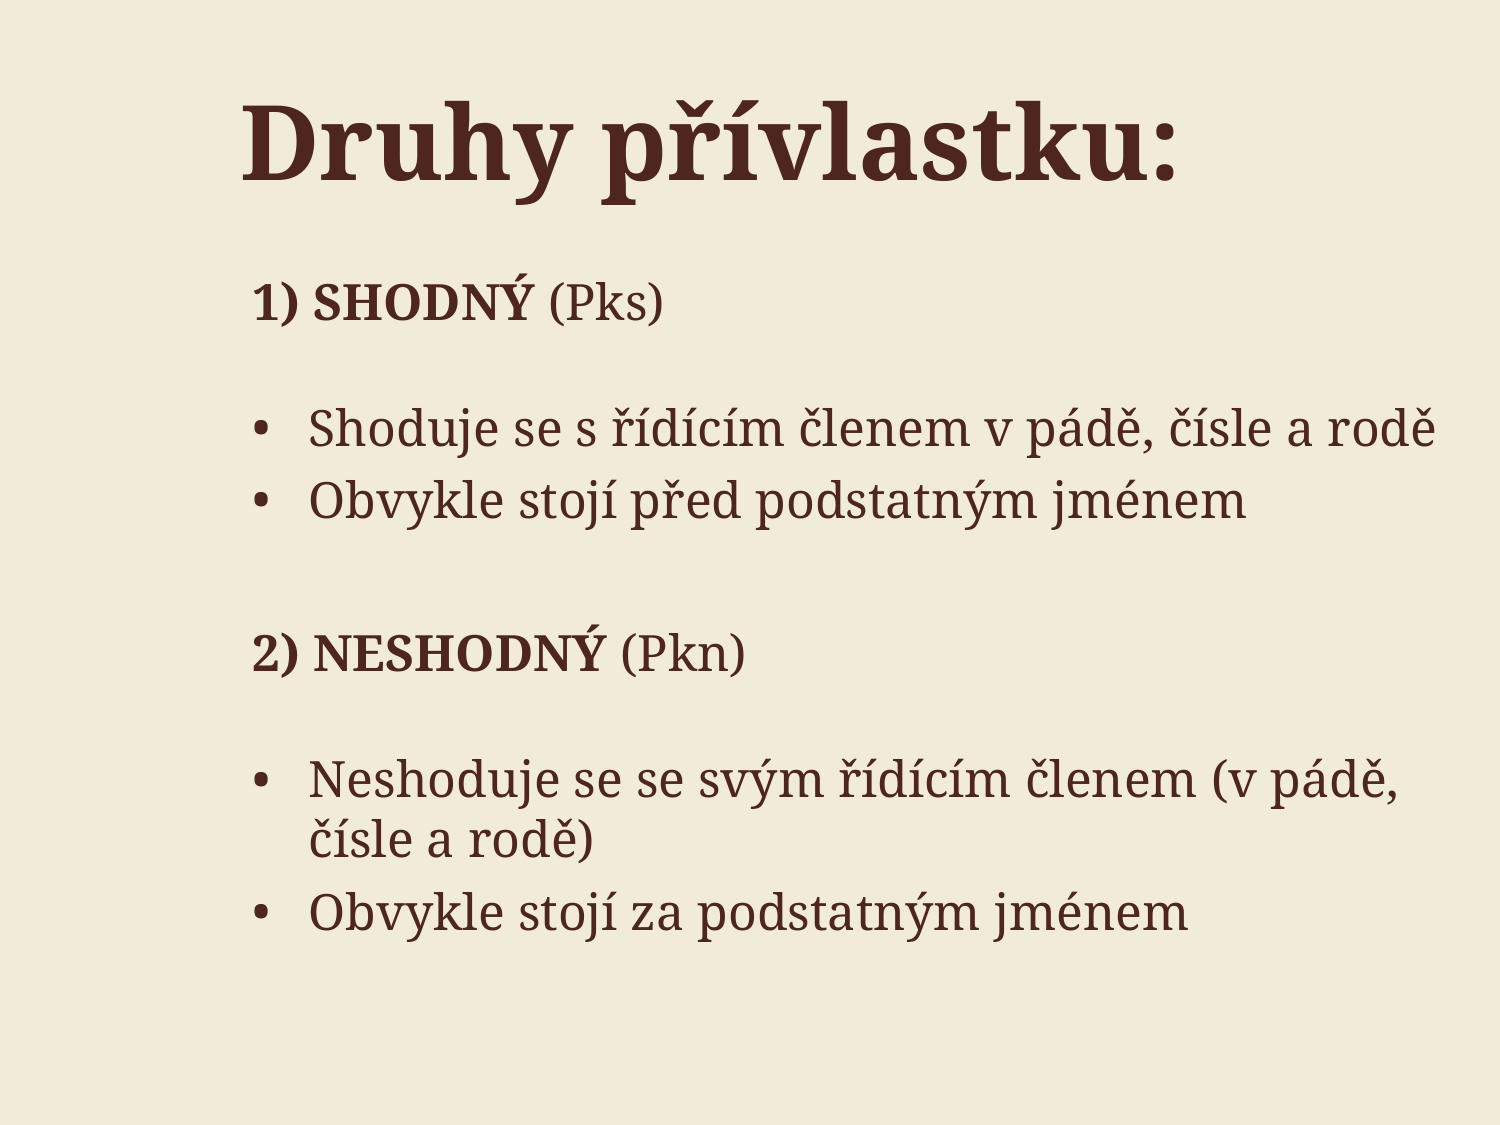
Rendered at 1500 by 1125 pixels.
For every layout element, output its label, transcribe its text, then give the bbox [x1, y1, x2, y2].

list 1) SHODNÝ (Pks) Shoduje se s řídícím členem v pádě, čísle a rodě Obvykle stojí před podstatným jménem 2) NESHODNÝ (Pkn) Neshoduje se se svým řídícím členem (v pádě, čísle a rodě) Obvykle stojí za podstatným jménem [237, 262, 1500, 1125]
title Druhy přívlastku: [225, 45, 1500, 233]
